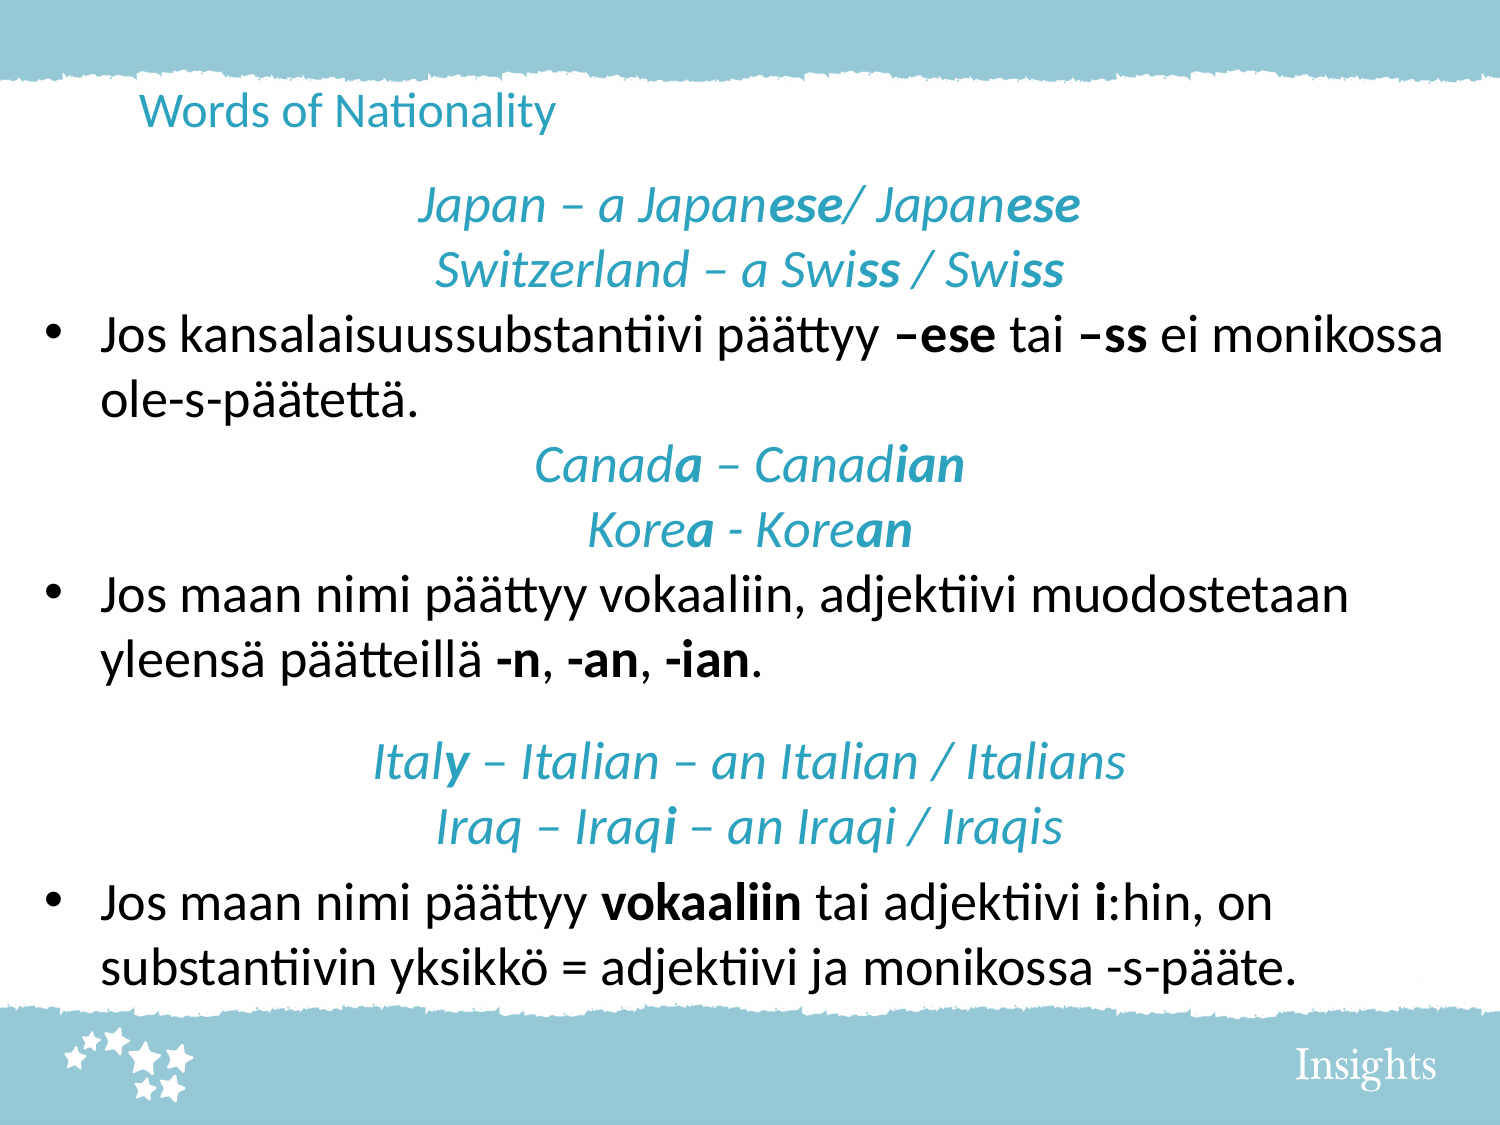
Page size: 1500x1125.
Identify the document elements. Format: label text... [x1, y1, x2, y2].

title Words of Nationality [123, 42, 1274, 160]
list Japan – a Japanese/ Japanese Switzerland – a Swiss / Swiss Jos kansalaisuussubstantiivi päättyy –ese tai –ss ei monikossa ole-s-päätettä. Canada – Canadian Korea - Korean Jos maan nimi päättyy vokaaliin, adjektiivi muodostetaan yleensä päätteillä -n, -an, -ian. Italy – Italian – an Italian / Italians Iraq – Iraqi – an Iraqi / Iraqis Jos maan nimi päättyy vokaaliin tai adjektiivi i:hin, on substantiivin yksikkö = adjektiivi ja monikossa -s-pääte. [29, 160, 1471, 1090]
picture [0, 0, 1500, 1125]
